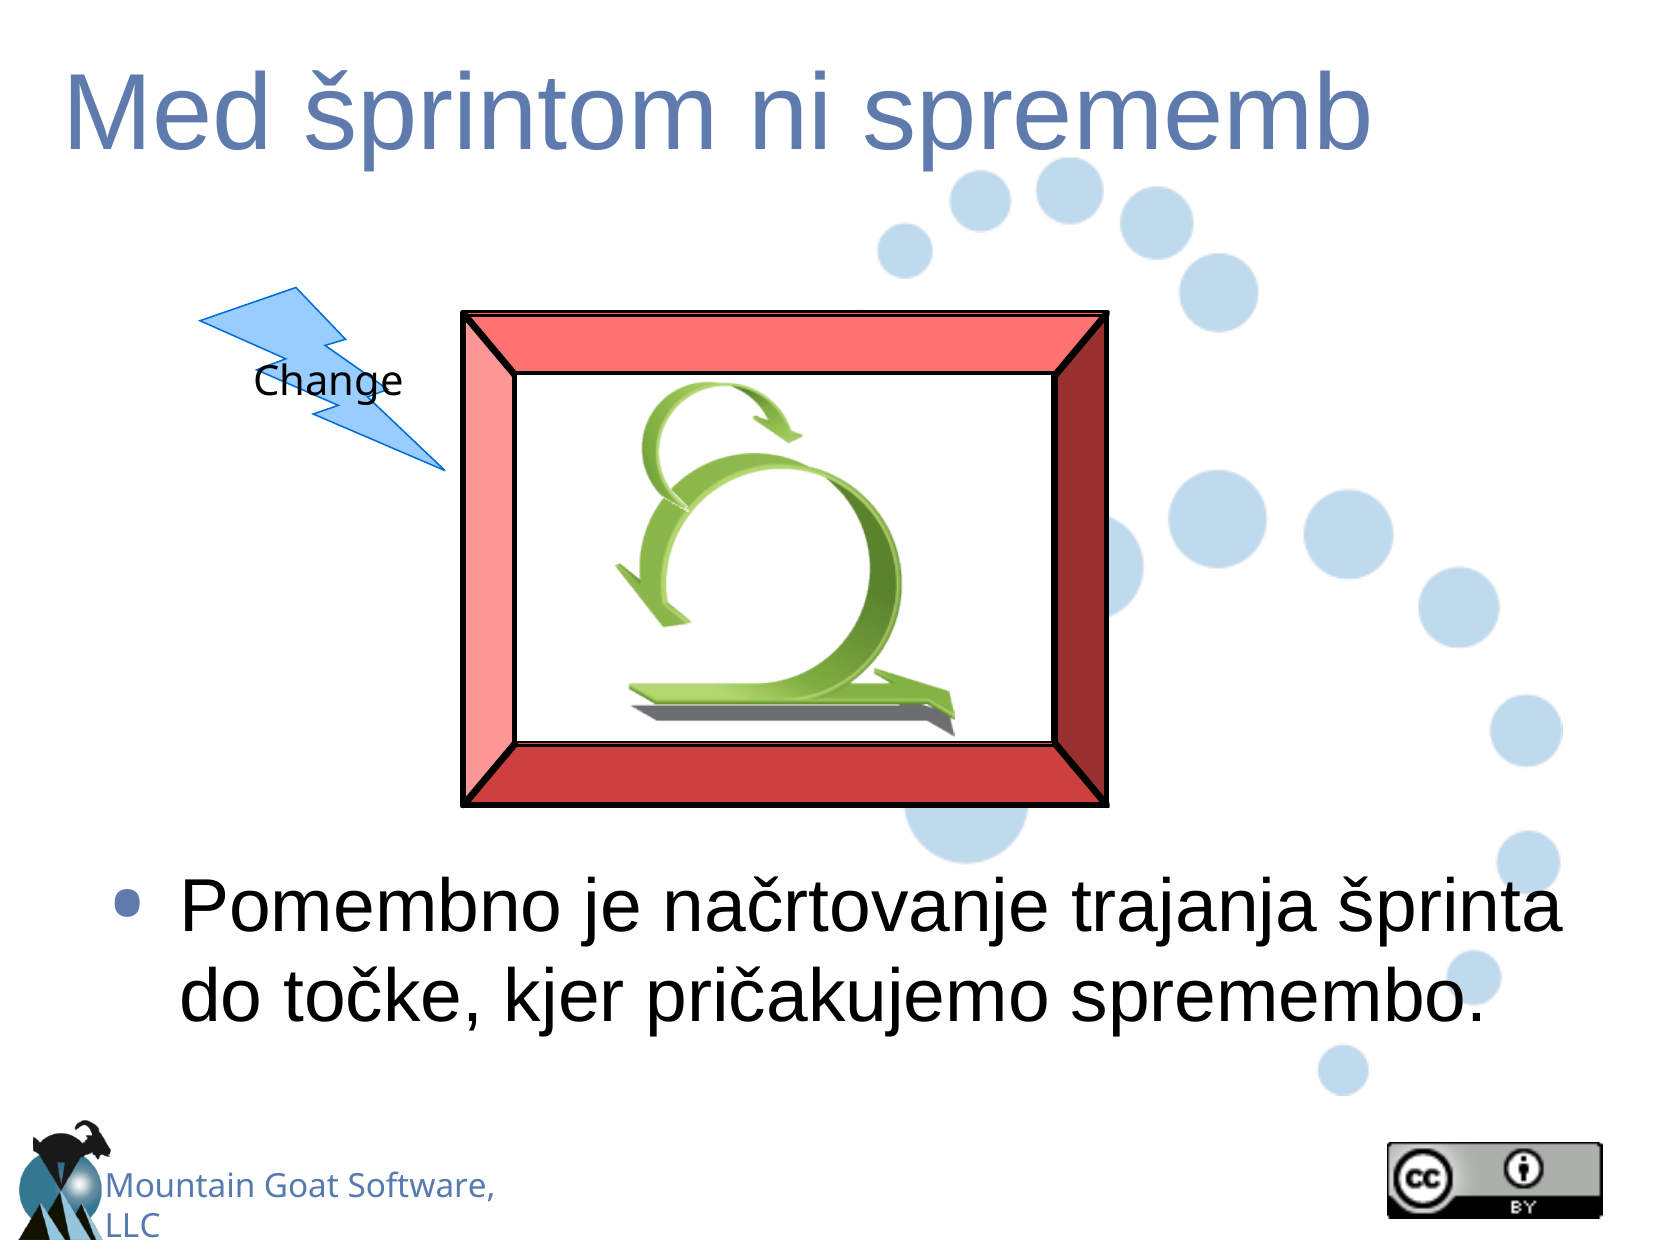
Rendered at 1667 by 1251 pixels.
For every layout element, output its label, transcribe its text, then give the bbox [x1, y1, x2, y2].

text_box [516, 374, 1053, 742]
text_box Change [199, 287, 446, 471]
picture [18, 1120, 111, 1240]
text_box Change [286, 375, 298, 388]
title Med šprintom ni sprememb [56, 18, 1667, 194]
picture [1387, 1142, 1603, 1219]
list Pomembno je načrtovanje trajanja šprinta do točke, kjer pričakujemo spremembo. [58, 849, 1611, 1059]
text_box Change [360, 375, 372, 392]
picture [458, 194, 1563, 849]
picture [835, 1059, 1563, 1096]
